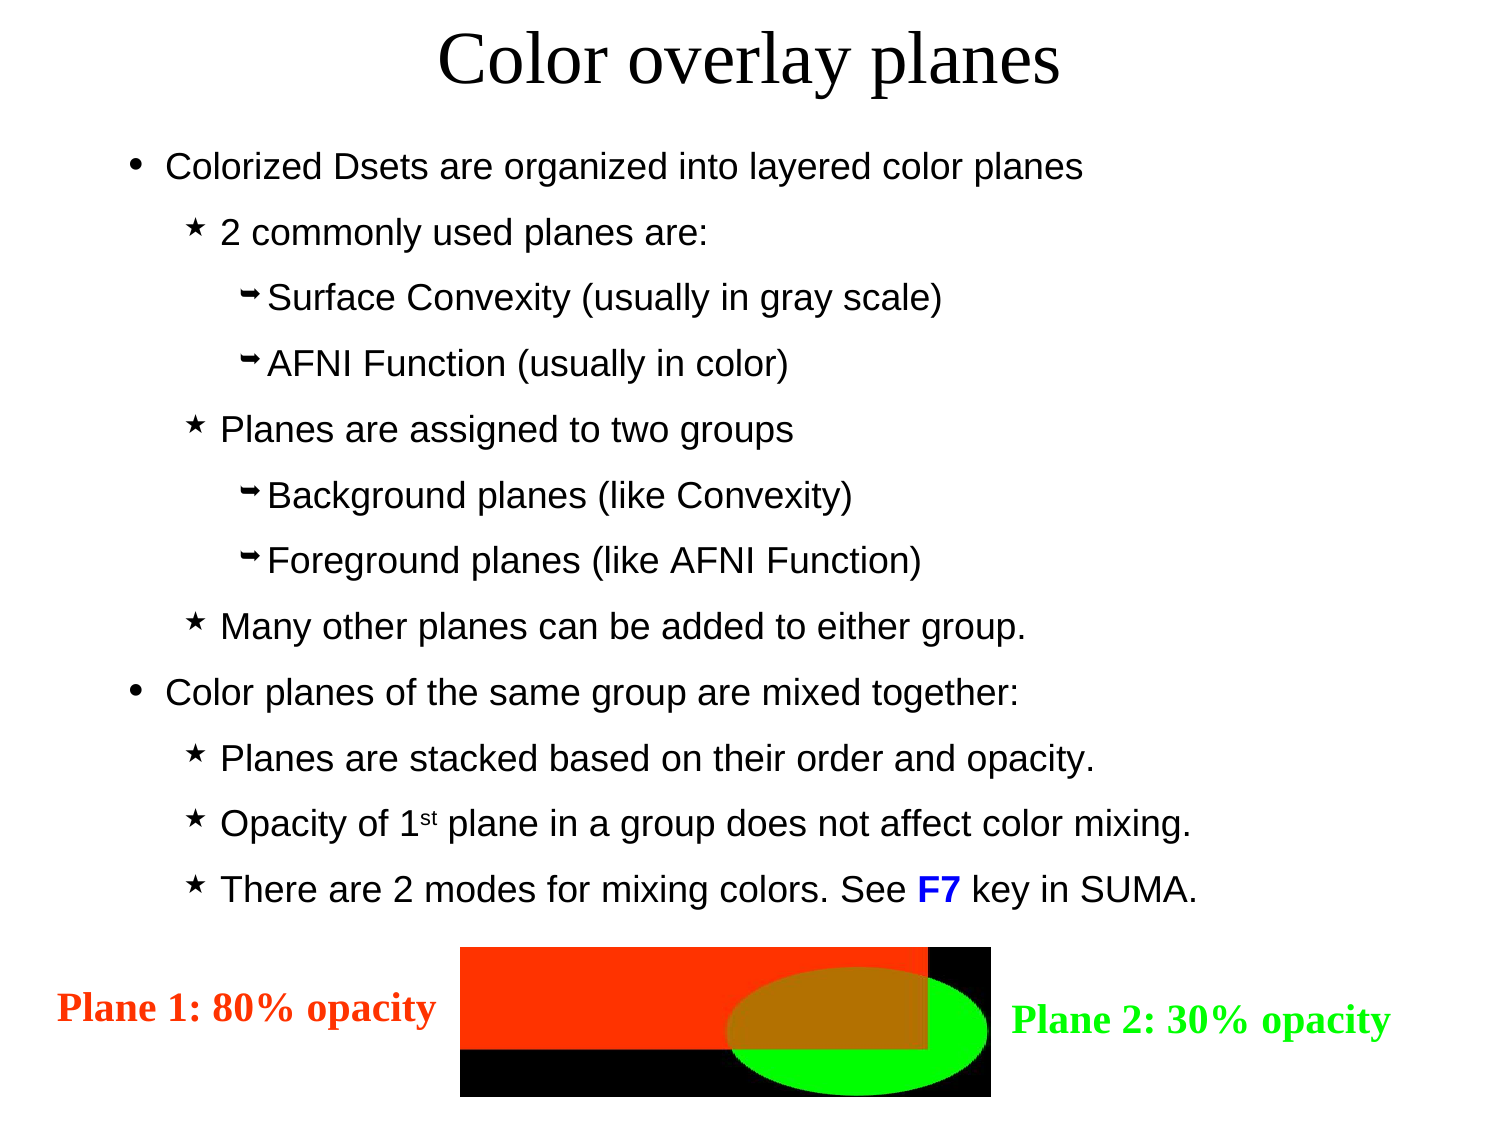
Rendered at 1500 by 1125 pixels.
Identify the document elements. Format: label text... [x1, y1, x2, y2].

title Color overlay planes [112, 0, 1388, 113]
text_box Plane 2: 30% opacity [996, 985, 1407, 1051]
list Colorized Dsets are organized into layered color planes 2 commonly used planes are: Surface Convexity (usually in gray scale) AFNI Function (usually in color) Planes are assigned to two groups Background planes (like Convexity) Foreground planes (like AFNI Function) Many other planes can be added to either group. Color planes of the same group are mixed together: Planes are stacked based on their order and opacity. Opacity of 1st plane in a group does not affect color mixing. There are 2 modes for mixing colors. See F7 key in SUMA. [112, 123, 1388, 988]
picture [460, 947, 991, 1097]
text_box Plane 1: 80% opacity [42, 973, 453, 1039]
